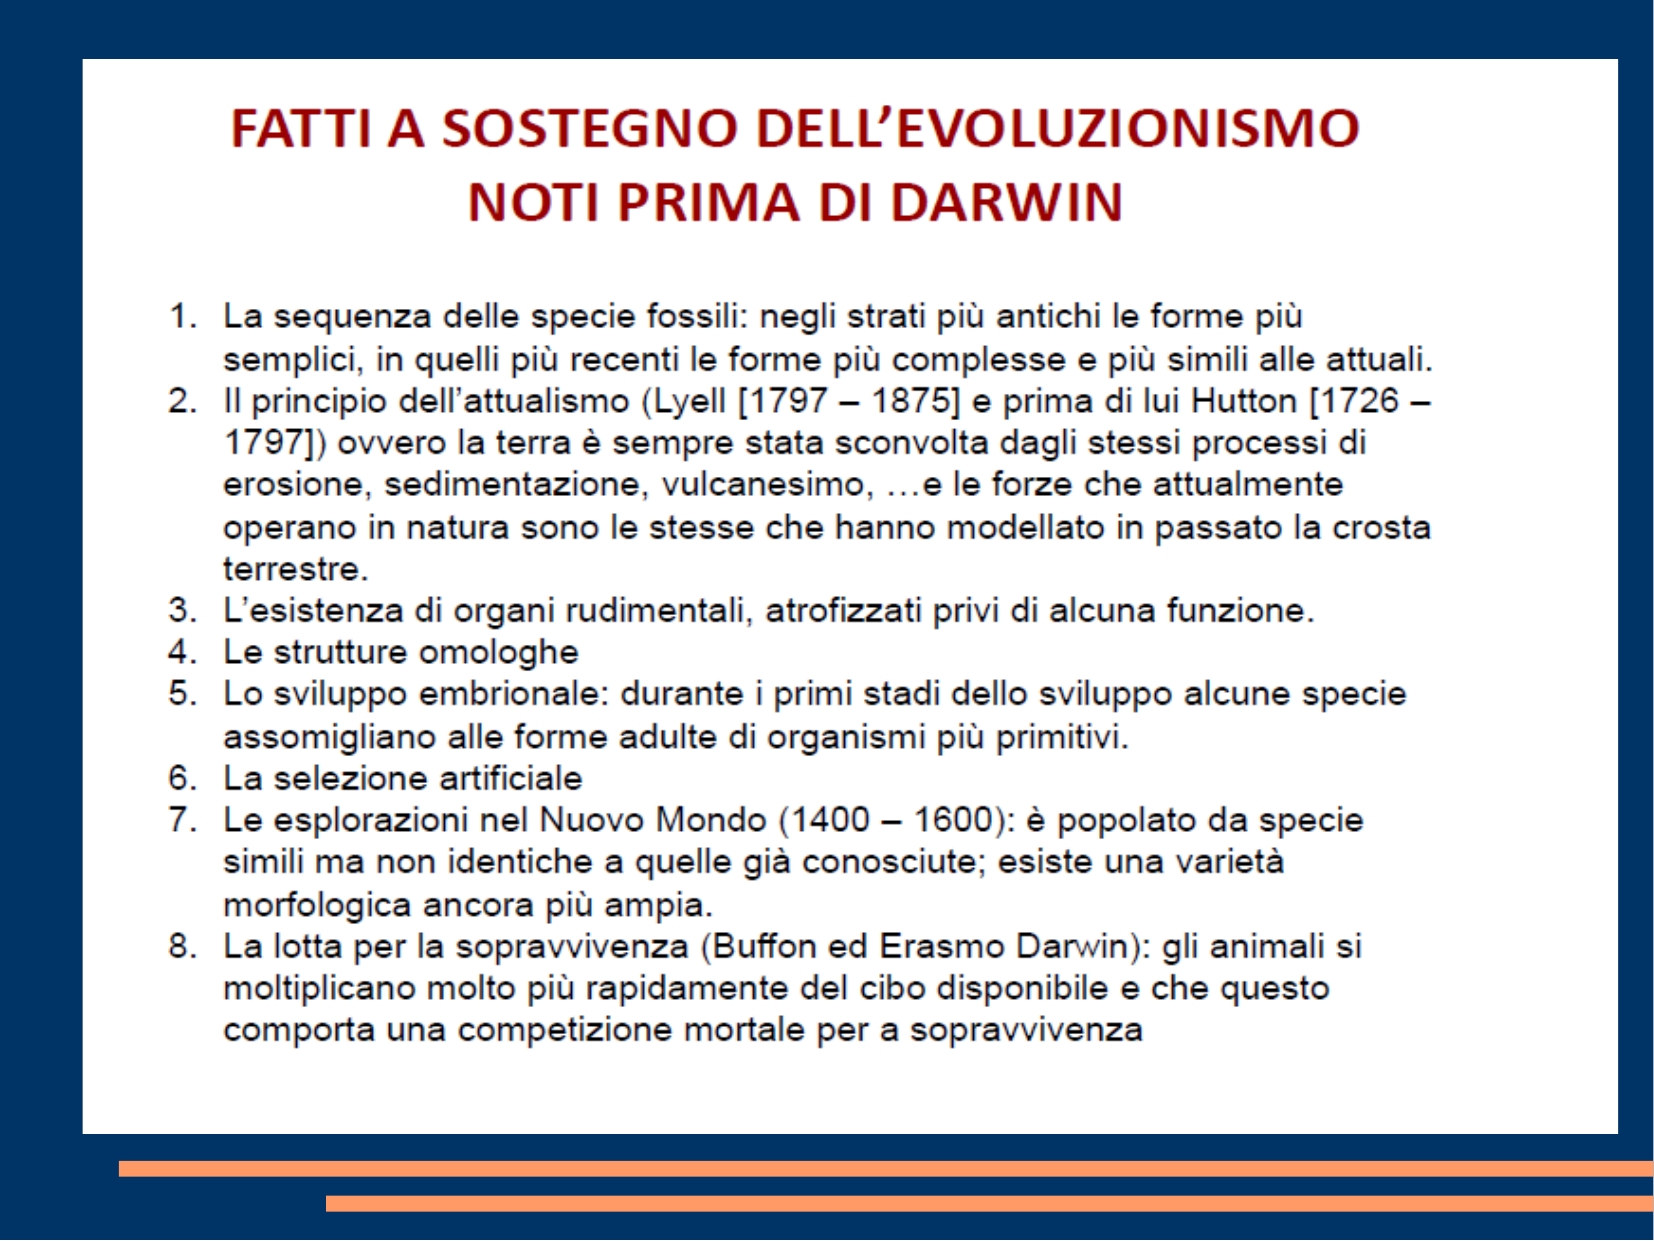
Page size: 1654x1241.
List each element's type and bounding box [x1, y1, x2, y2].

picture [82, 59, 1619, 1134]
